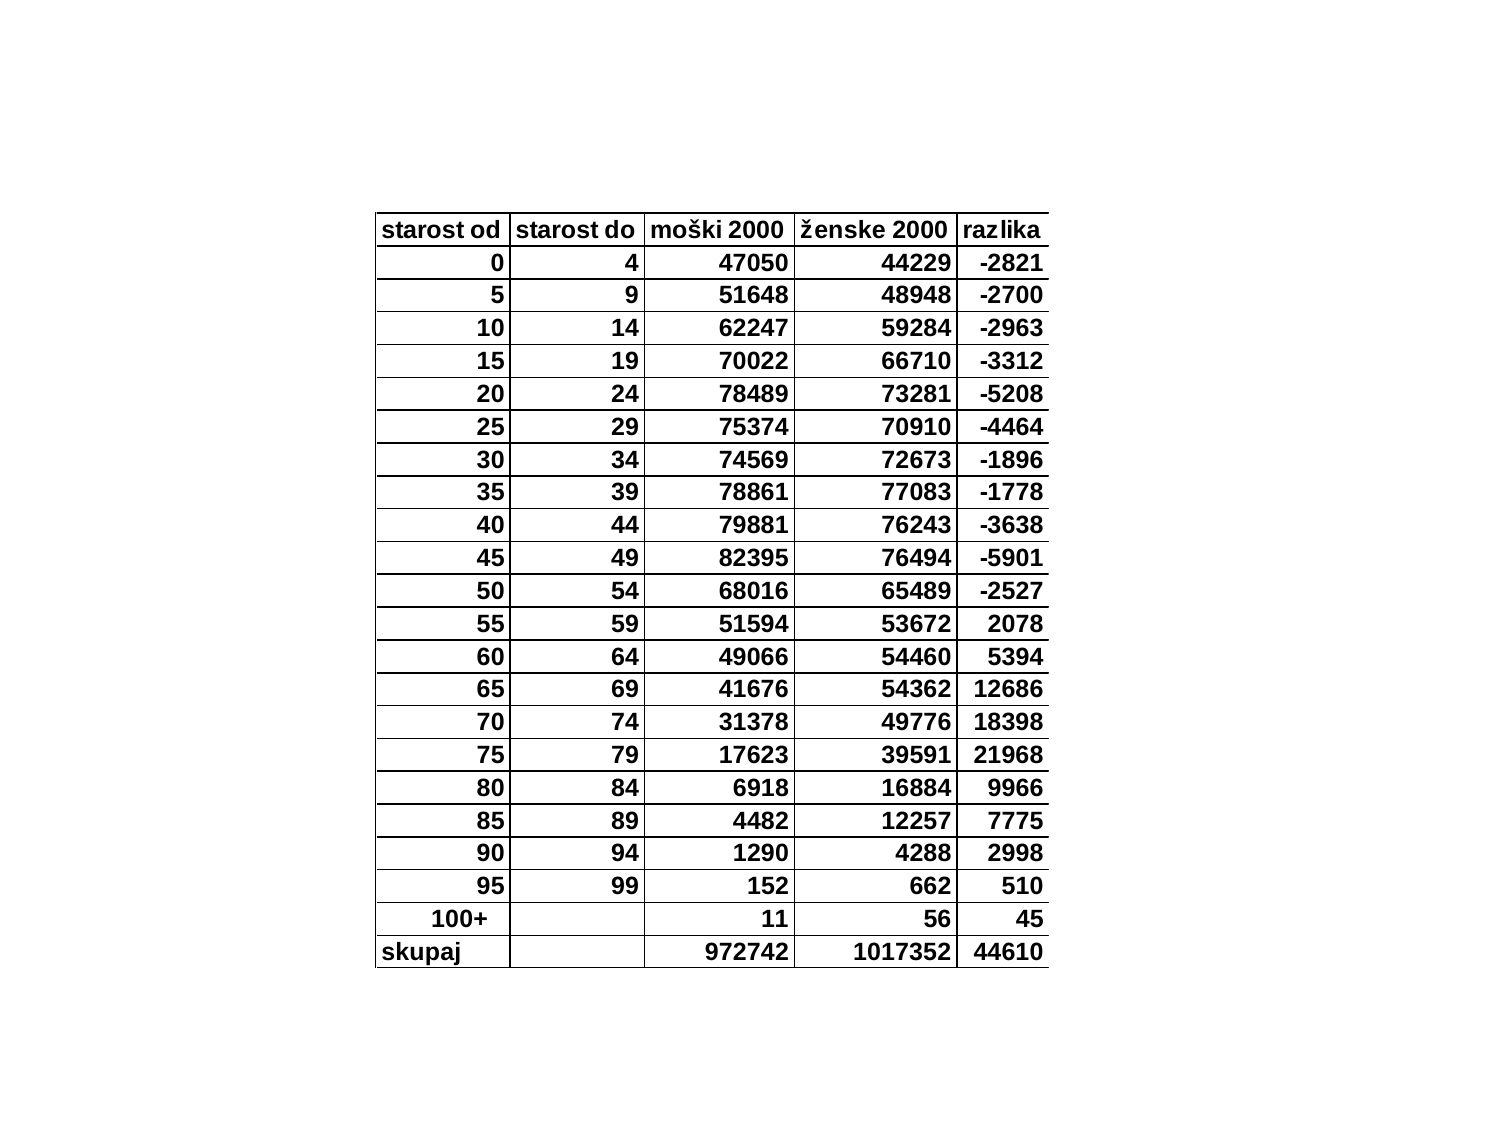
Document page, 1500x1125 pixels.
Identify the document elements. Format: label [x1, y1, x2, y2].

chart [375, 212, 1051, 970]
